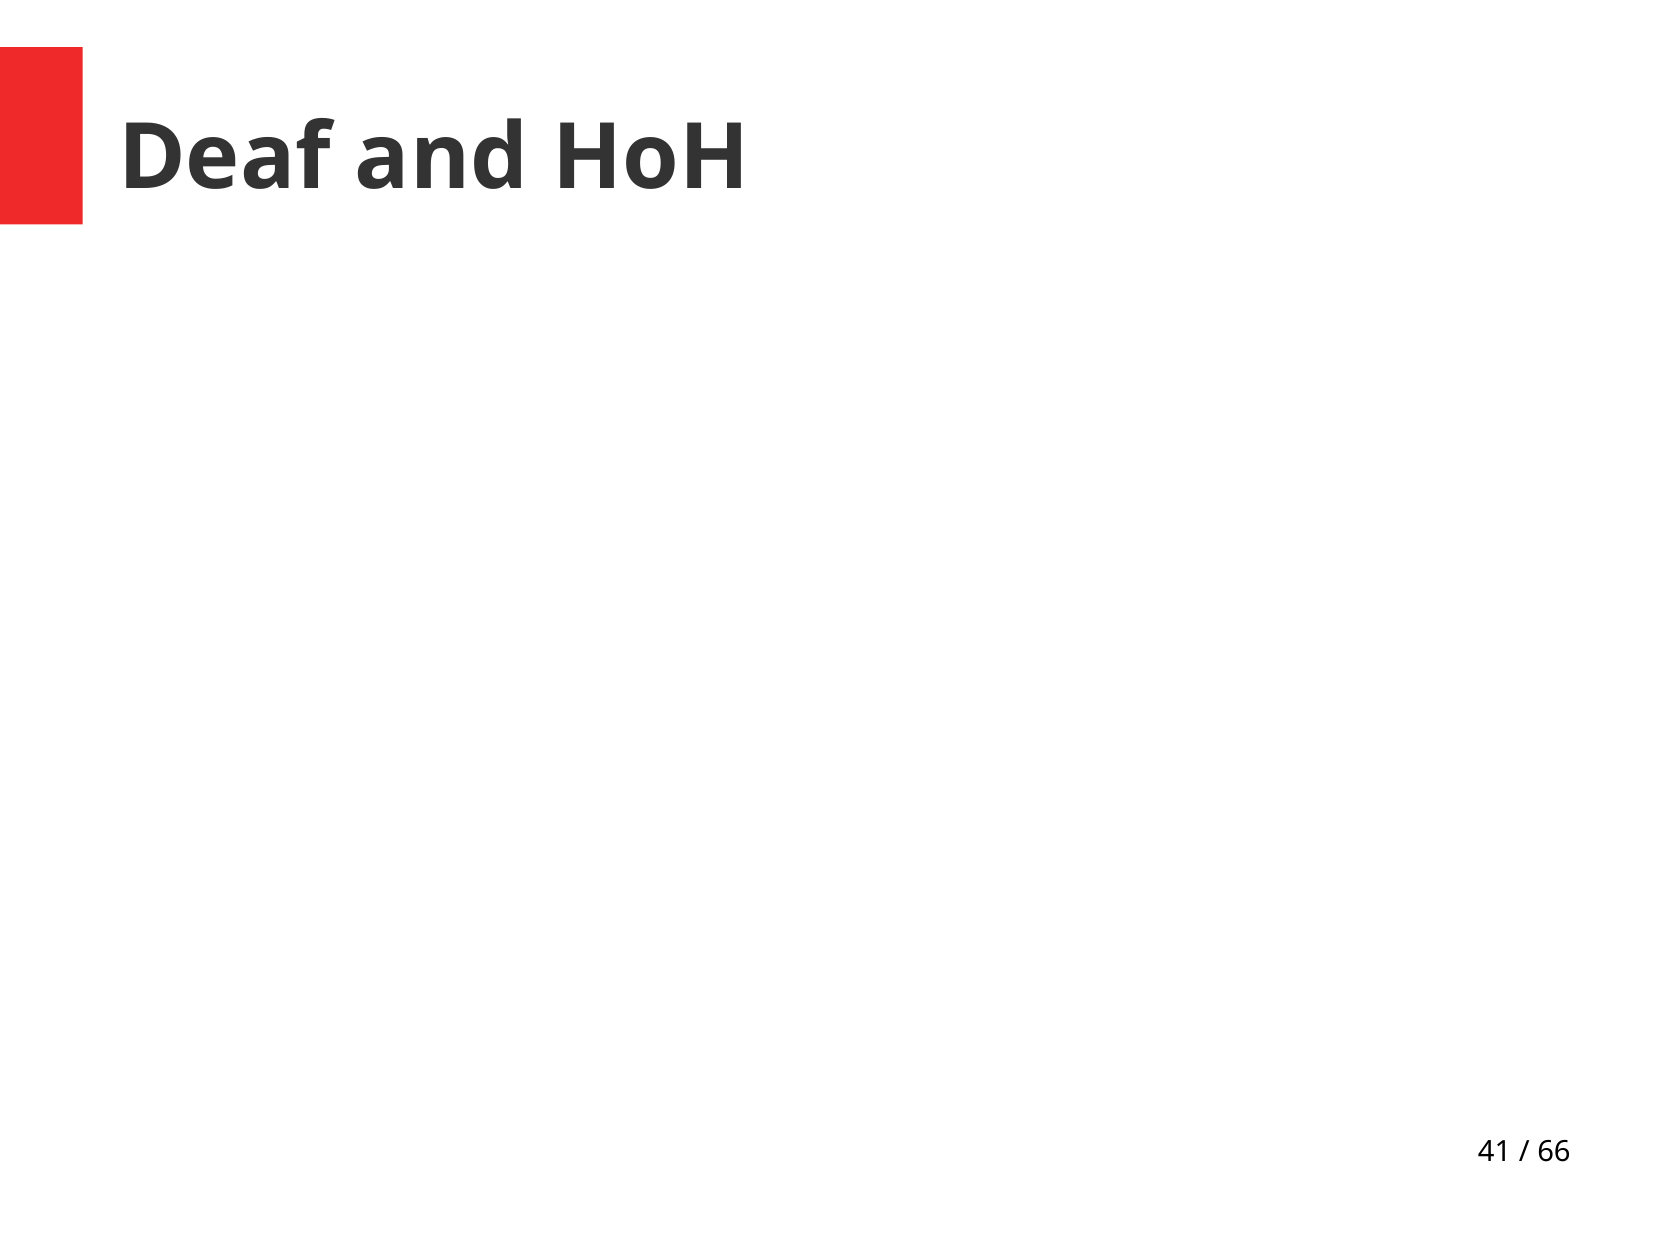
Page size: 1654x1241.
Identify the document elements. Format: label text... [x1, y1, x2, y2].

title Deaf and HoH [118, 49, 1571, 257]
